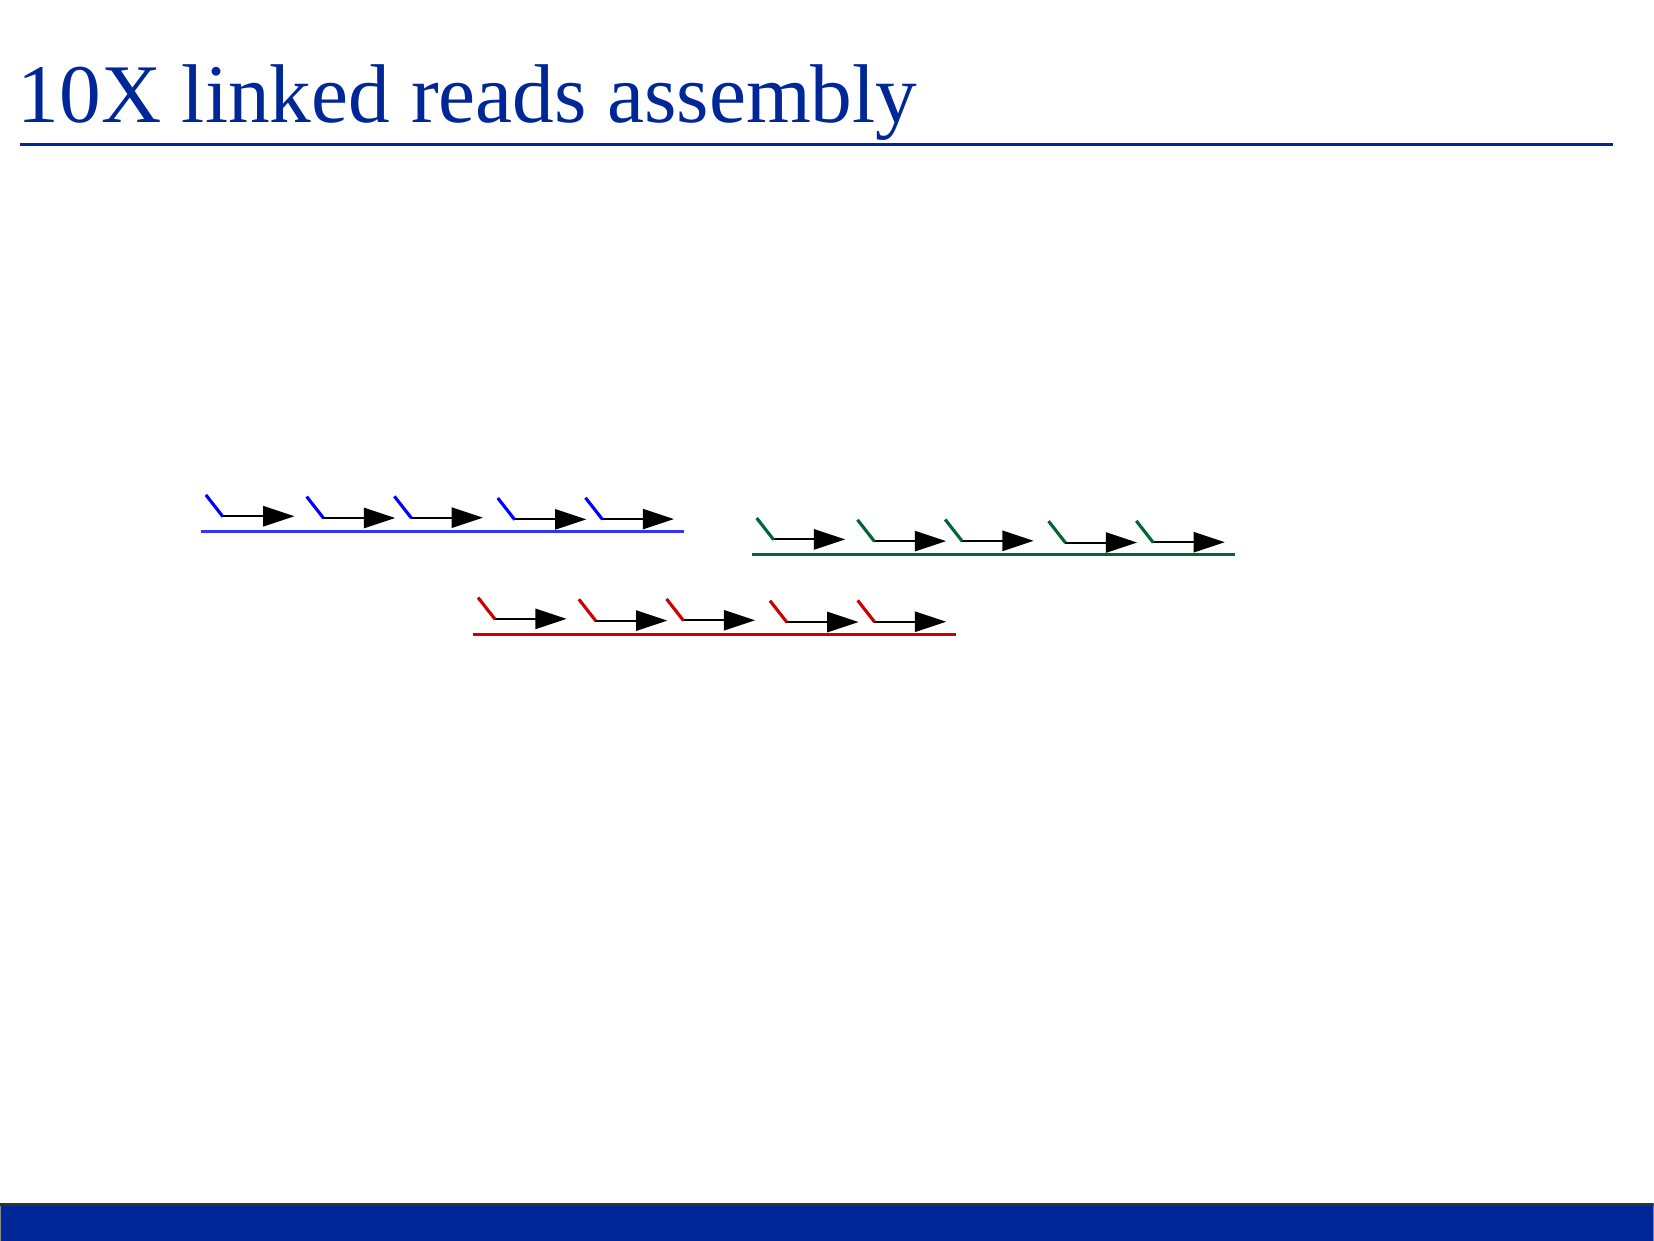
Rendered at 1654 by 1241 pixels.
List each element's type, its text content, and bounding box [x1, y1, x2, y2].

title 10X linked reads assembly [17, 0, 1589, 198]
